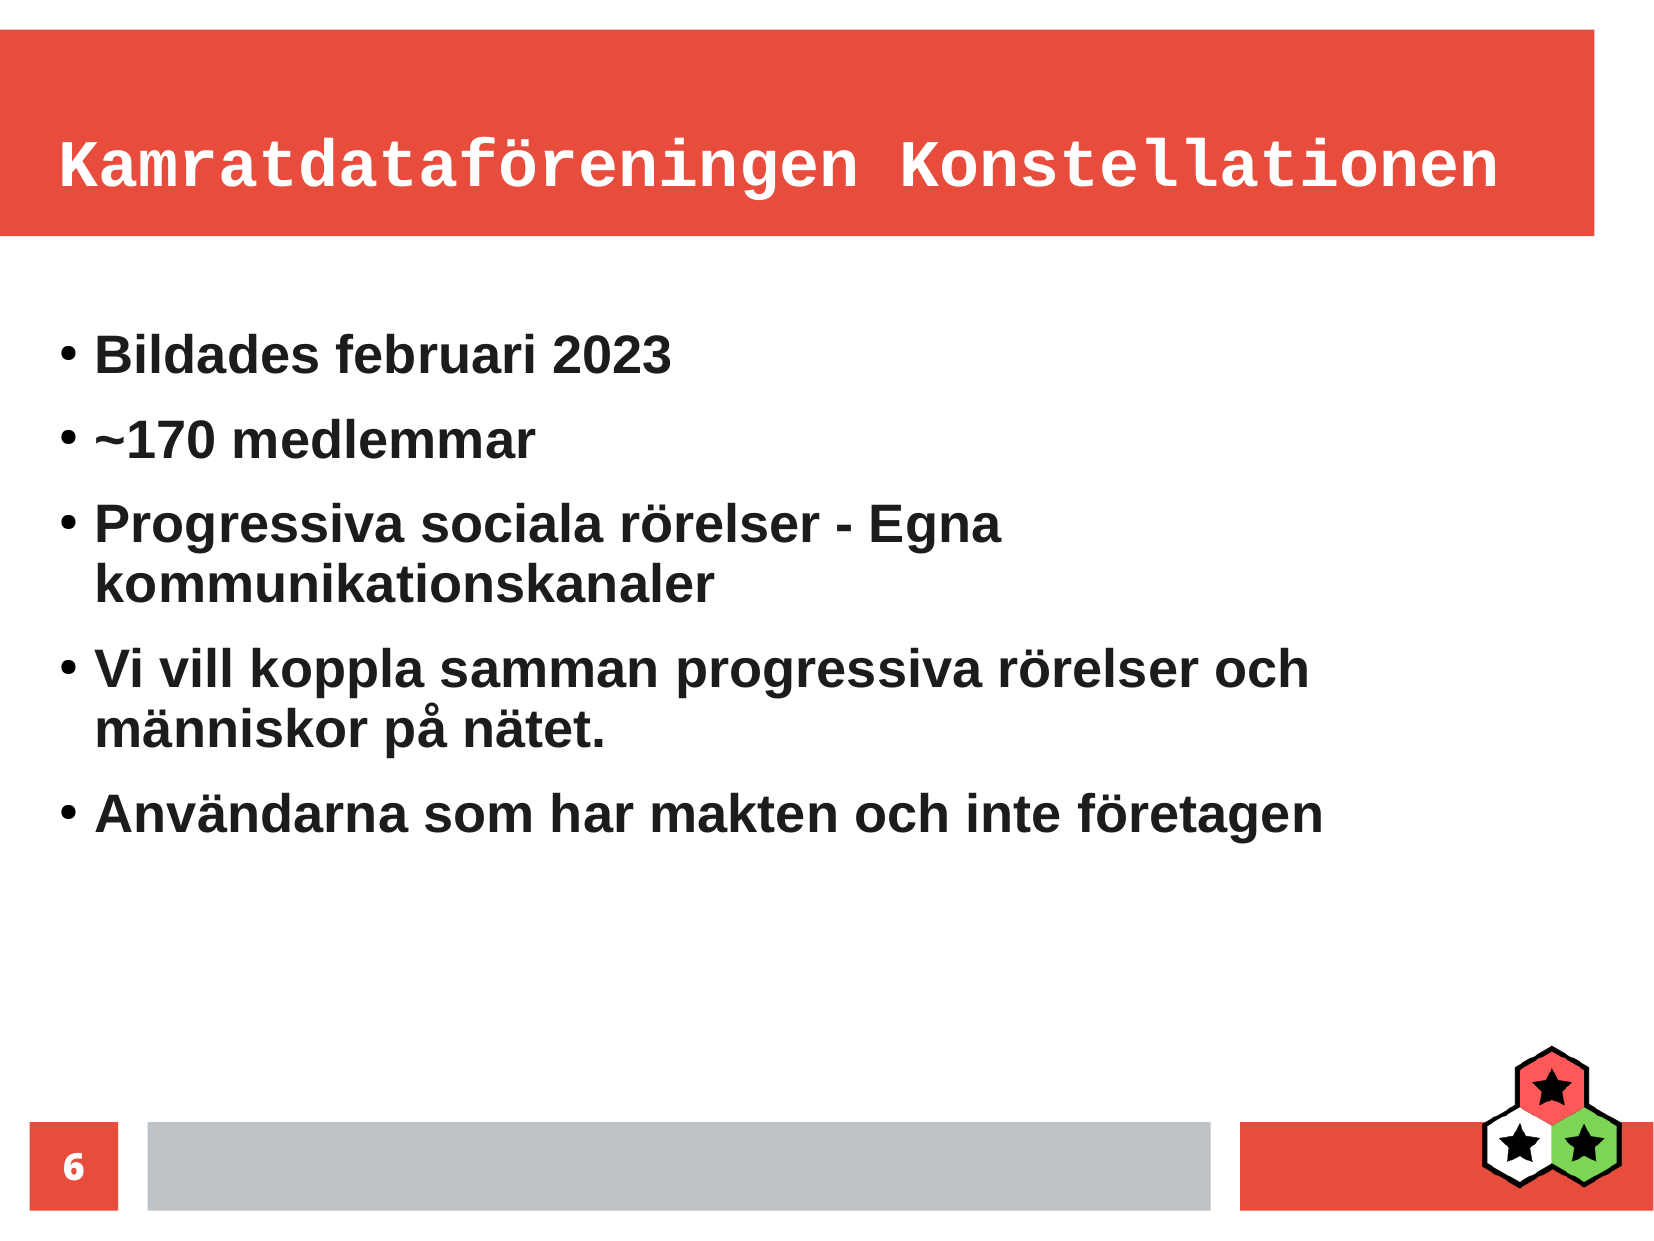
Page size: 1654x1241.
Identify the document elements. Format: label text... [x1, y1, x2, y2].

picture [1463, 1028, 1640, 1205]
list Bildades februari 2023 ~170 medlemmar Progressiva sociala rörelser - Egna kommunikationskanaler Vi vill koppla samman progressiva rörelser och människor på nätet. Användarna som har makten och inte företagen [59, 324, 1565, 1093]
title Kamratdataföreningen Konstellationen [59, 59, 1595, 207]
